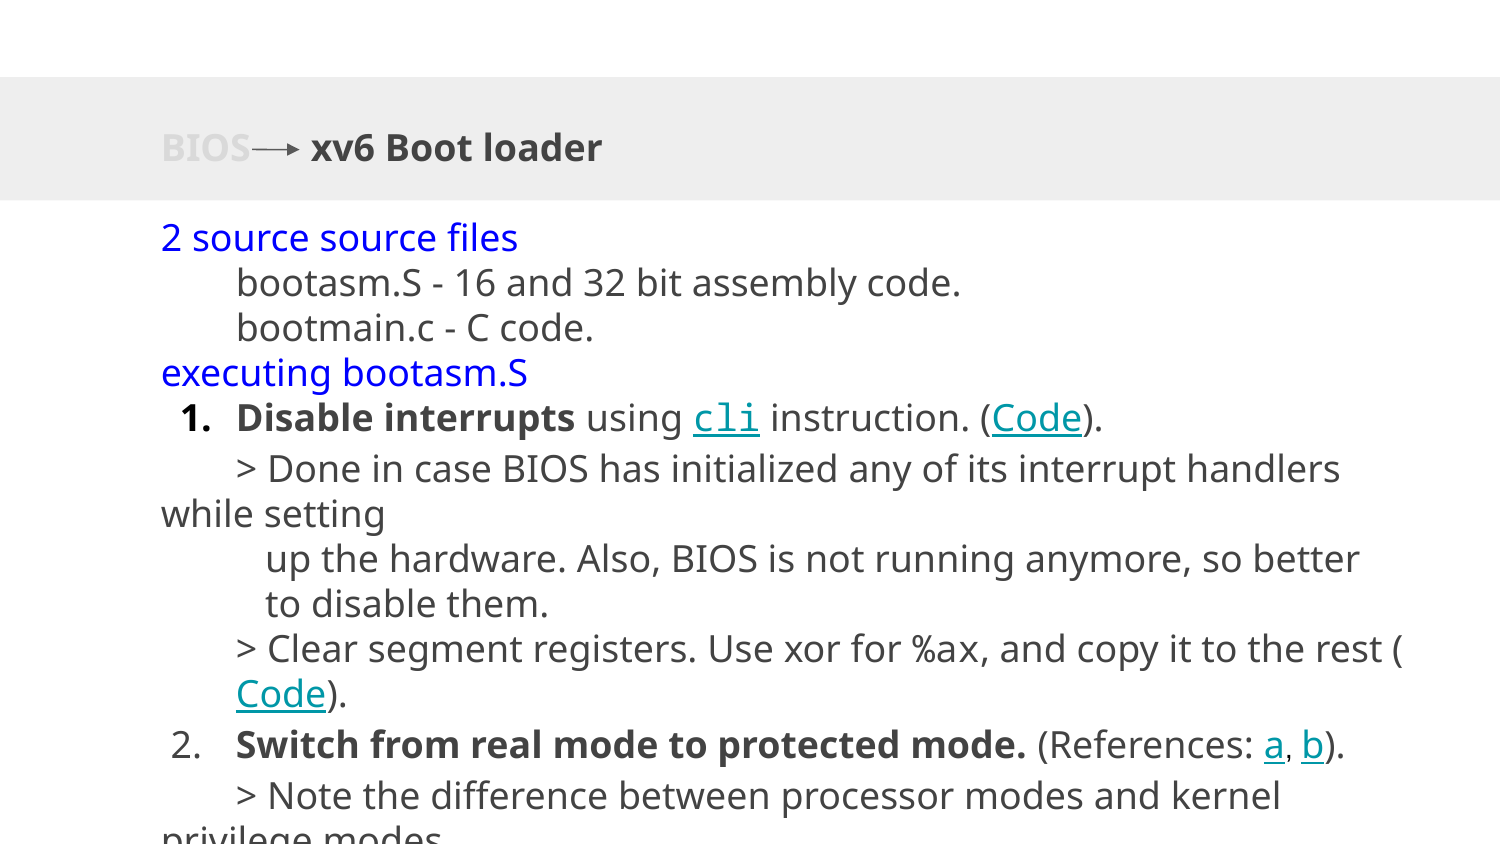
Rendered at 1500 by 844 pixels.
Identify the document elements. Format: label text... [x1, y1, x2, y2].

text_box BIOS xv6 Boot loader 2 source source files bootasm.S - 16 and 32 bit assembly code. bootmain.c - C code. executing bootasm.S Disable interrupts using cli instruction. (Code). > Done in case BIOS has initialized any of its interrupt handlers while setting up the hardware. Also, BIOS is not running anymore, so better to disable them. > Clear segment registers. Use xor for %ax, and copy it to the rest (Code). 2. Switch from real mode to protected mode. (References: a, b). > Note the difference between processor modes and kernel privilege modes > We do the above switch to increase the size of the memory we can address. [145, 109, 1458, 844]
text_box [0, 77, 1500, 201]
